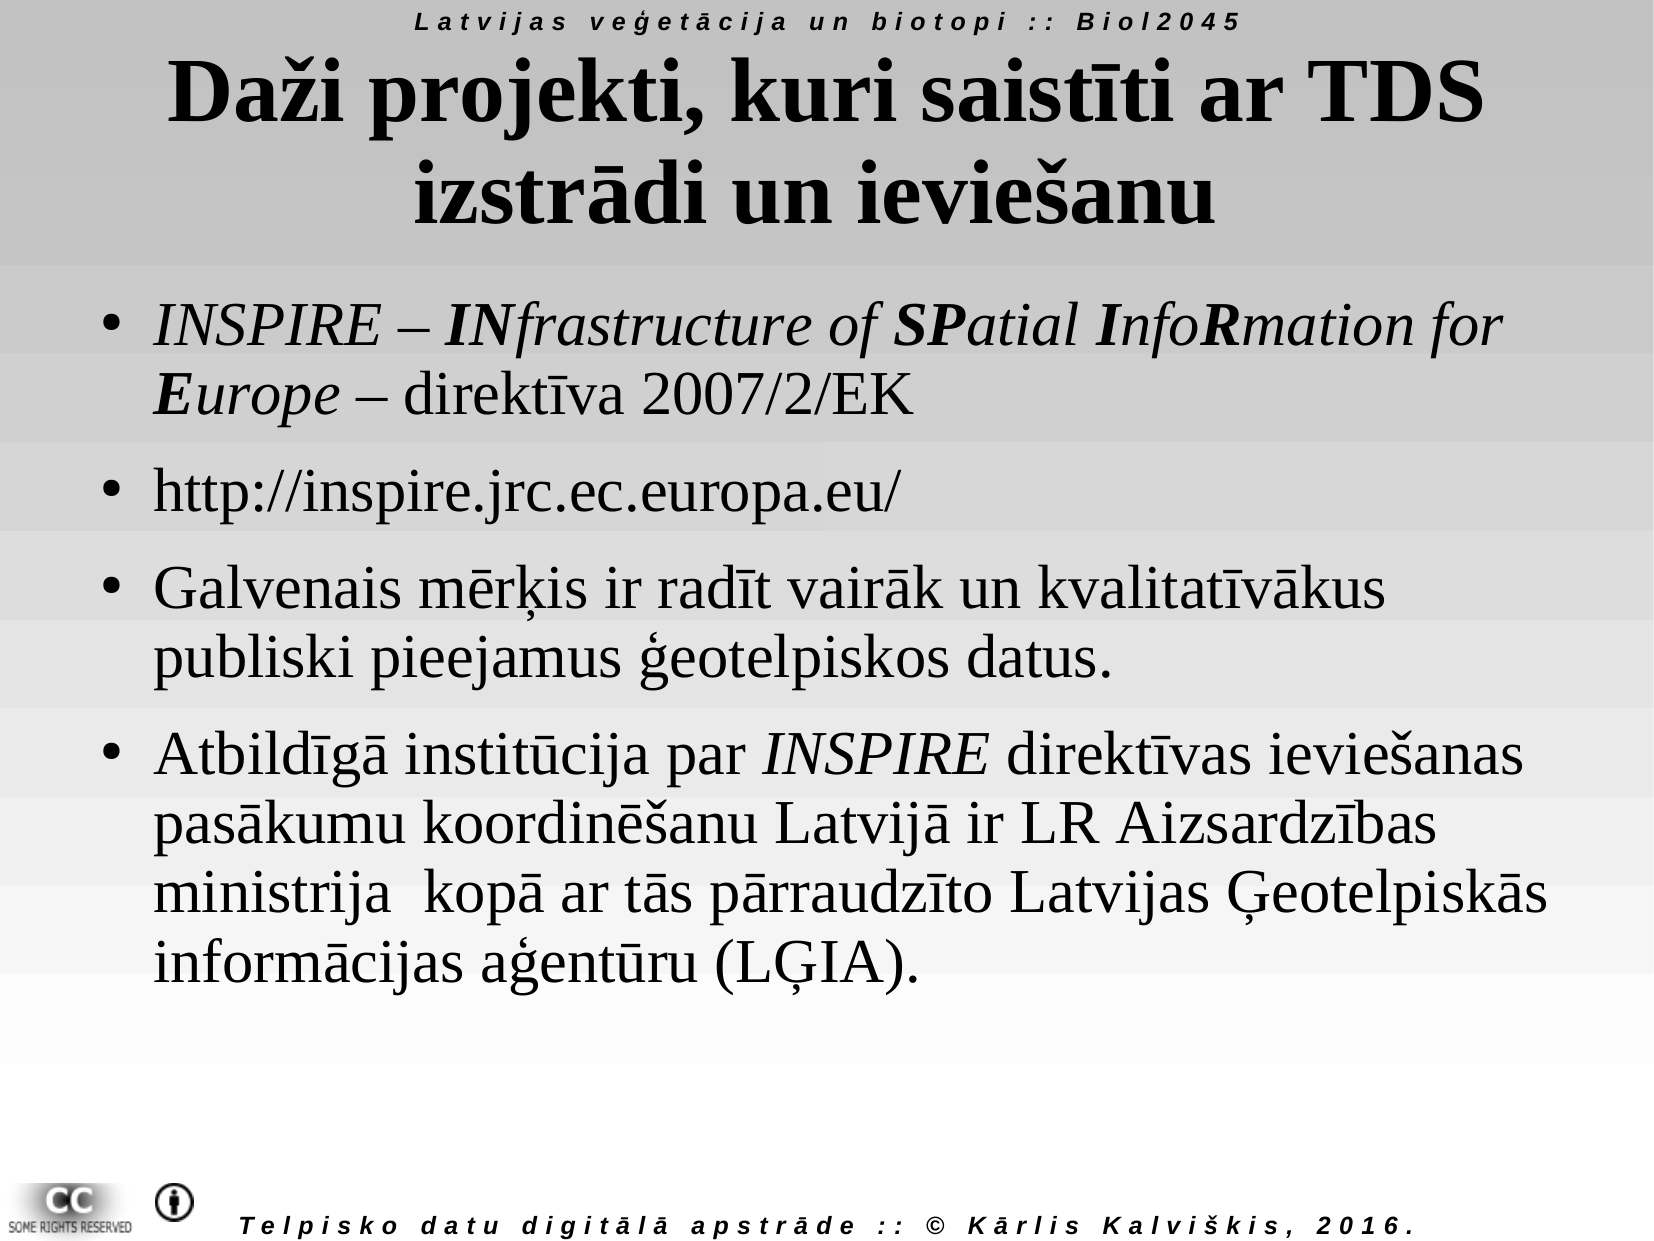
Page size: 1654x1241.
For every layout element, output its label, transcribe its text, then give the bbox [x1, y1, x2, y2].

list INSPIRE – INfrastructure of SPatial InfoRmation for Europe – direktīva 2007/2/EK http://inspire.jrc.ec.europa.eu/ Galvenais mērķis ir radīt vairāk un kvalitatīvākus publiski pieejamus ģeotelpiskos datus. Atbildīgā institūcija par INSPIRE direktīvas ieviešanas pasākumu koordinēšanu Latvijā ir LR Aizsardzības ministrija kopā ar tās pārraudzīto Latvijas Ģeotelpiskās informācijas aģentūru (LĢIA). [82, 289, 1571, 1113]
picture [0, 0, 1654, 1241]
title Daži projekti, kuri saistīti ar TDS izstrādi un ieviešanu [59, 37, 1596, 246]
